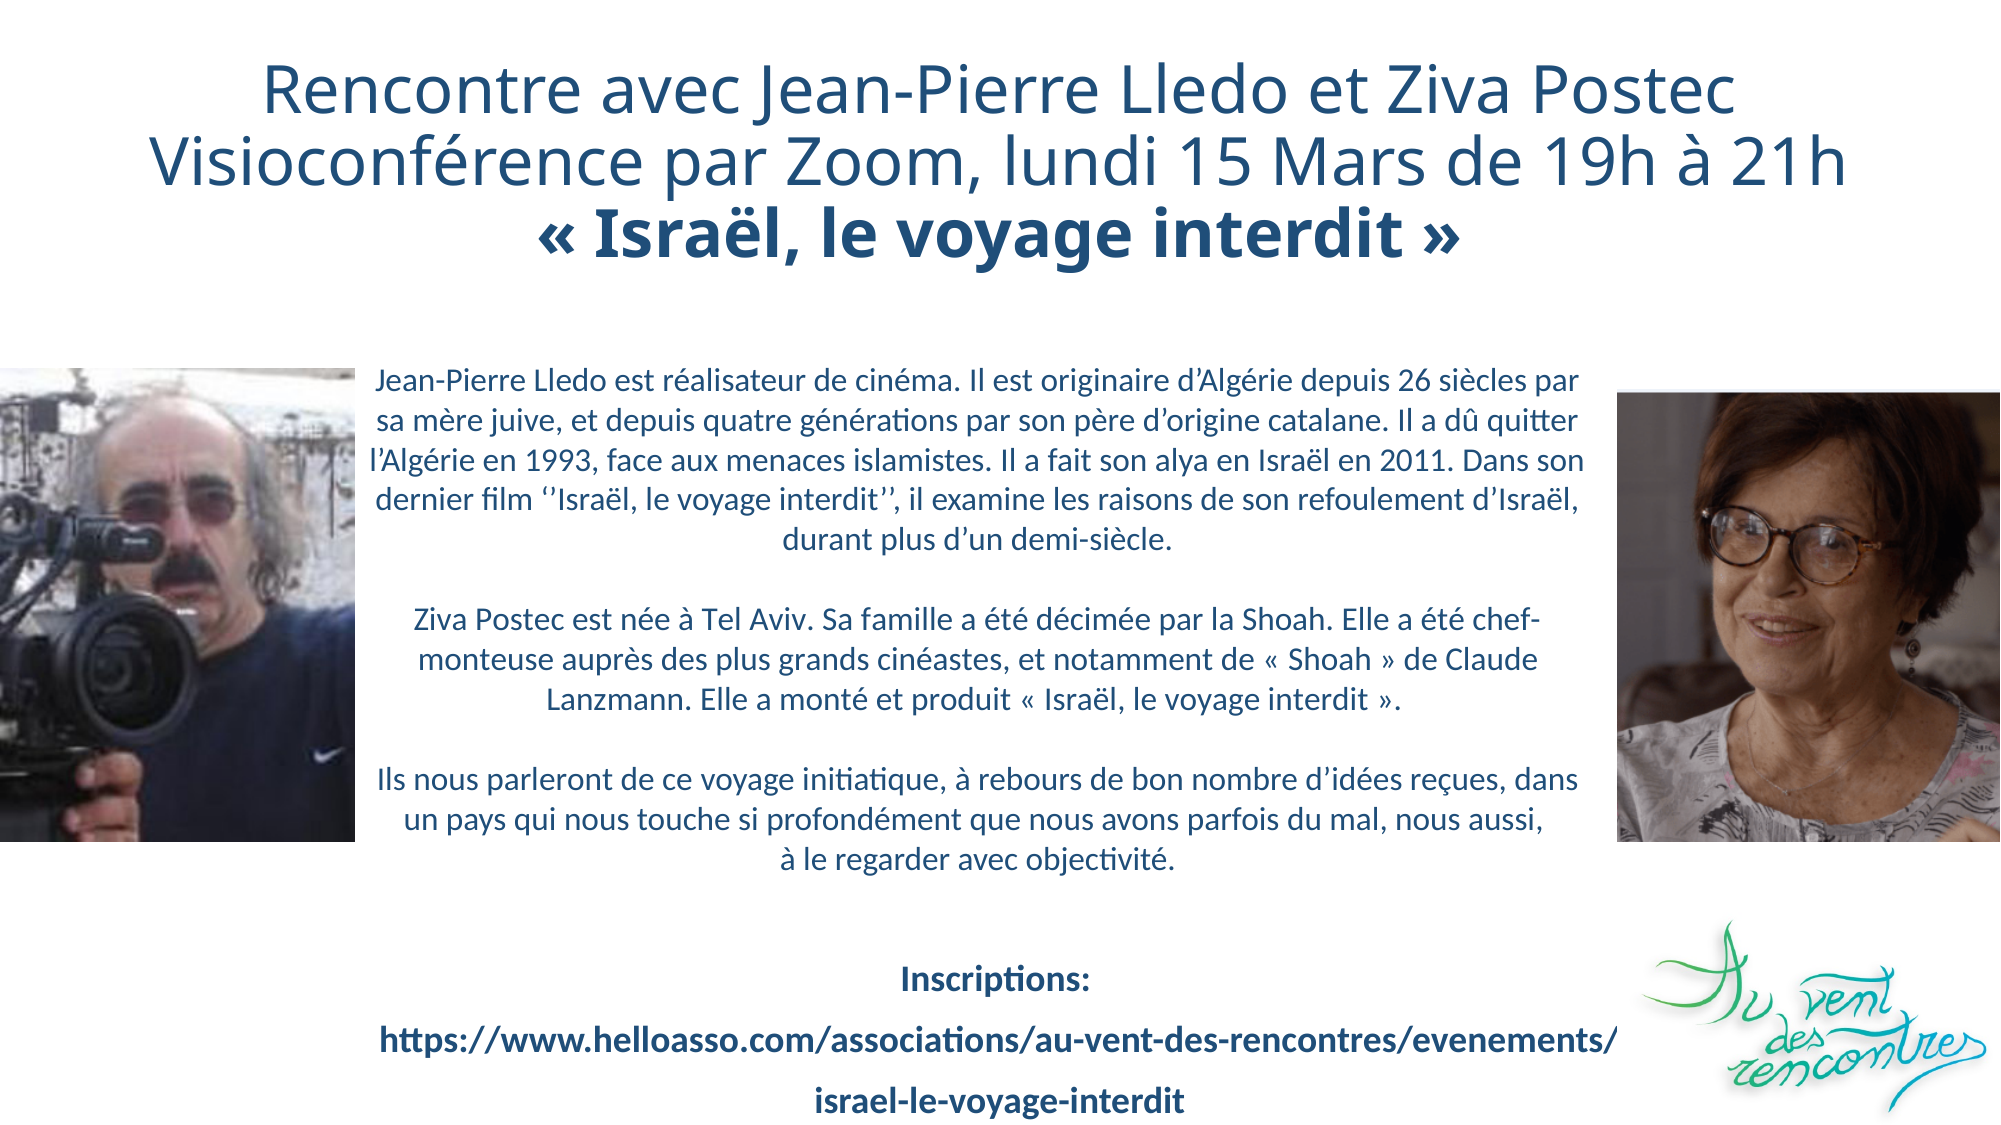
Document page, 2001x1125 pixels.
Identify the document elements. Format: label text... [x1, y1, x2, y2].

subtitle Inscriptions: https://www.helloasso.com/associations/au-vent-des-rencontres/evenements/ israel-le-voyage-interdit [0, 951, 1617, 1125]
title Rencontre avec Jean-Pierre Lledo et Ziva Postec Visioconférence par Zoom, lundi 15 Mars de 19h à 21h « Israël, le voyage interdit » [0, 0, 2000, 280]
picture [1617, 389, 2000, 842]
picture [1617, 912, 2000, 1125]
text_box Jean-Pierre Lledo est réalisateur de cinéma. Il est originaire d’Algérie depuis 26 siècles par sa mère juive, et depuis quatre générations par son père d’origine catalane. Il a dû quitter l’Algérie en 1993, face aux menaces islamistes. Il a fait son alya en Israël en 2011. Dans son dernier film ‘’Israël, le voyage interdit’’, il examine les raisons de son refoulement d’Israël, durant plus d’un demi-siècle. Ziva Postec est née à Tel Aviv. Sa famille a été décimée par la Shoah. Elle a été chef-monteuse auprès des plus grands cinéastes, et notamment de « Shoah » de Claude Lanzmann. Elle a monté et produit « Israël, le voyage interdit ». Ils nous parleront de ce voyage initiatique, à rebours de bon nombre d’idées reçues, dans un pays qui nous touche si profondément que nous avons parfois du mal, nous aussi, à le regarder avec objectivité. [354, 350, 1618, 936]
picture [0, 368, 354, 842]
